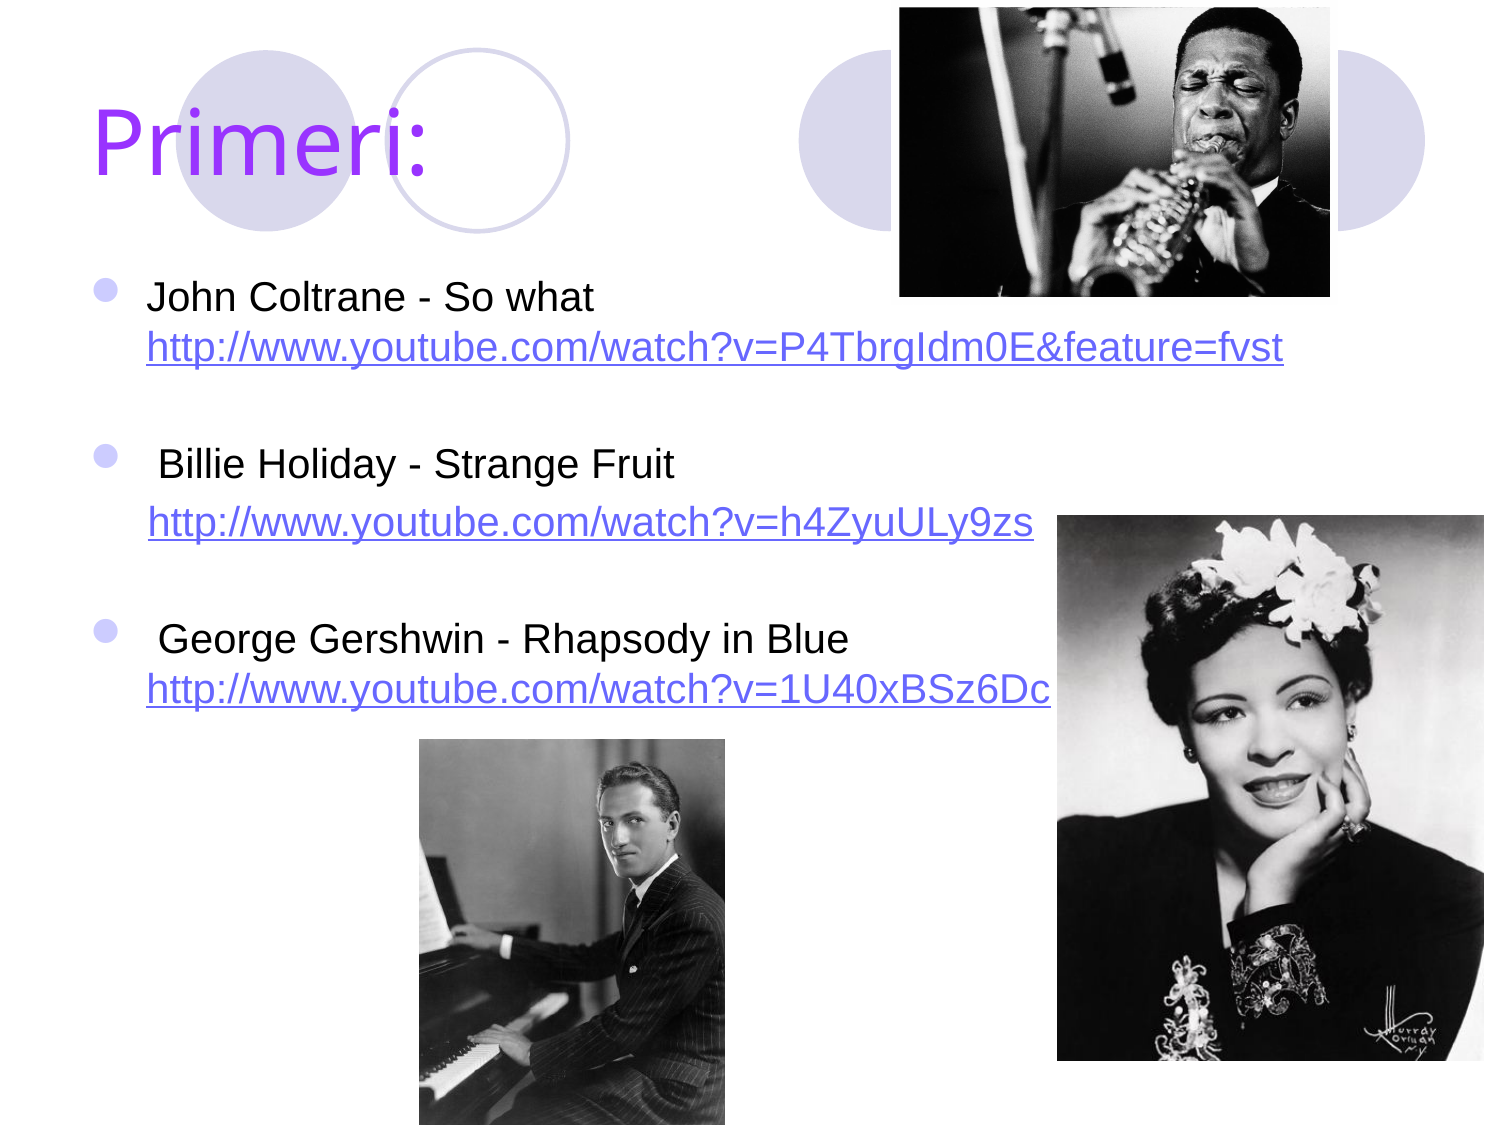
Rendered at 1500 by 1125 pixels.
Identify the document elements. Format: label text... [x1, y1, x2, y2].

picture [891, 0, 1338, 305]
title Primeri: [1338, 45, 1425, 233]
title Primeri: [75, 45, 891, 233]
picture [1057, 515, 1484, 1061]
picture [419, 739, 725, 1125]
list John Coltrane - So what http://www.youtube.com/watch?v=P4TbrgIdm0E&feature=fvst Billie Holiday - Strange Fruit http://www.youtube.com/watch?v=h4ZyuULy9zs George Gershwin - Rhapsody in Blue http://www.youtube.com/watch?v=1U40xBSz6Dc [75, 262, 1425, 1006]
